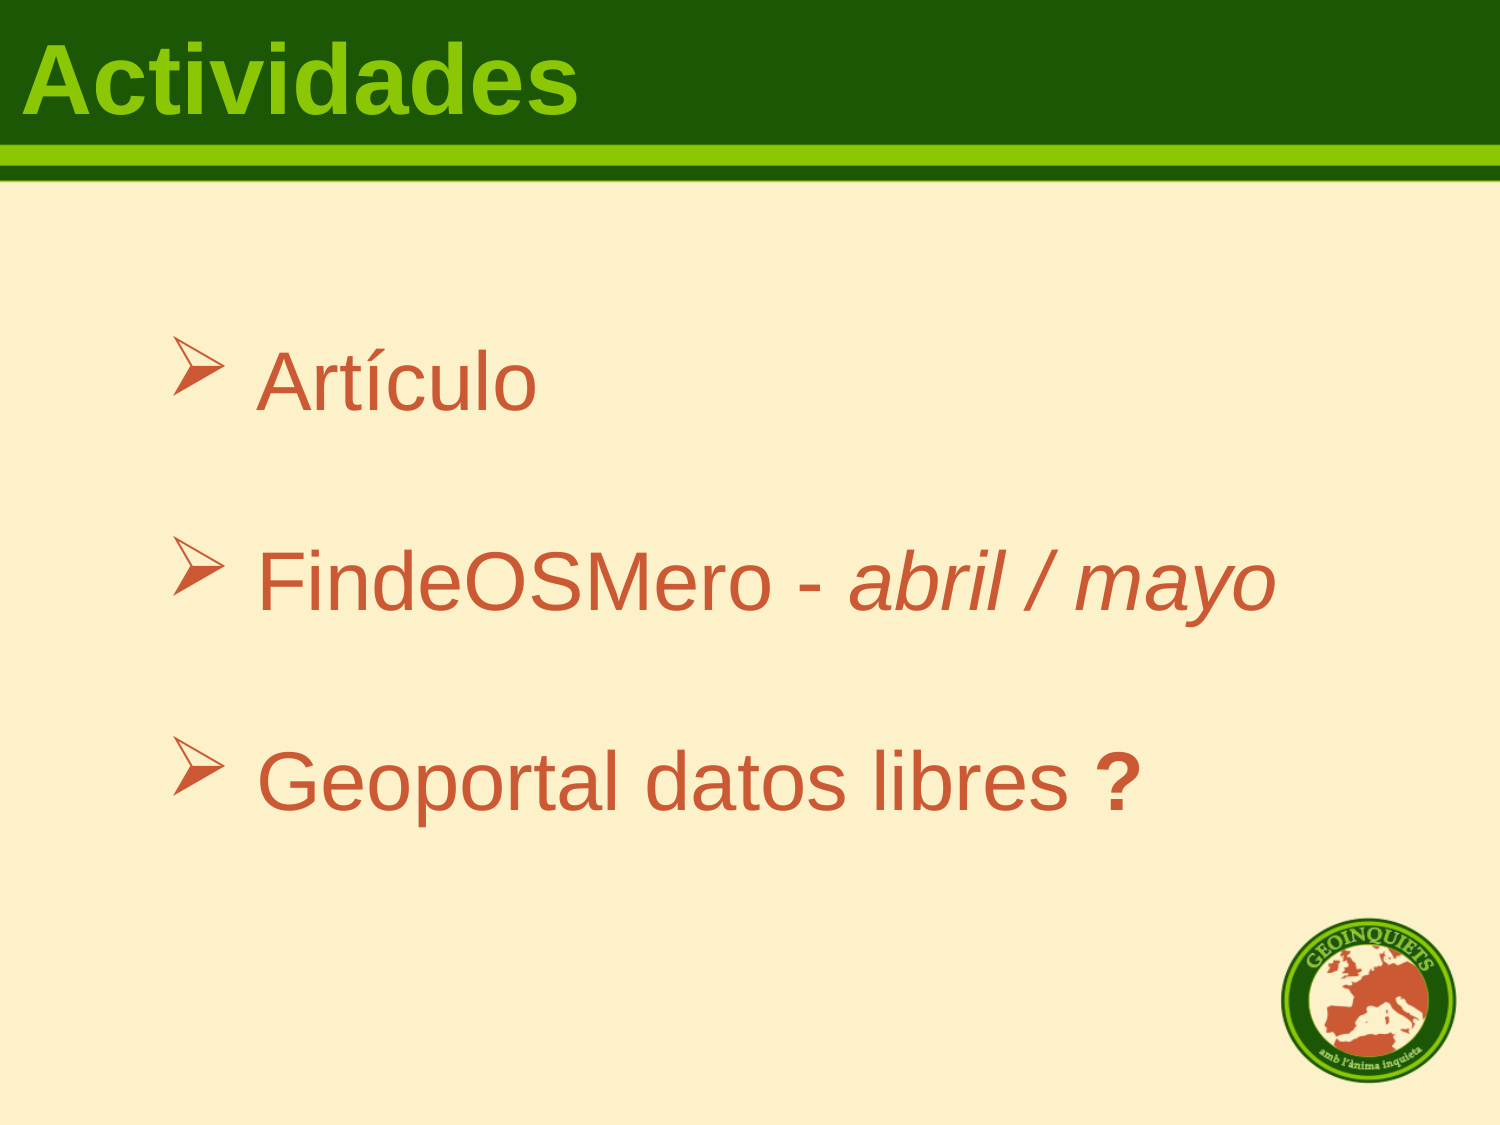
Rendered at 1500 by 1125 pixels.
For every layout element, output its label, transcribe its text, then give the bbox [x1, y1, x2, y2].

text_box Actividades [5, 7, 1500, 143]
text_box Artículo FindeOSMero - abril / mayo Geoportal datos libres ? [76, 319, 1400, 935]
picture [0, 0, 1500, 1125]
